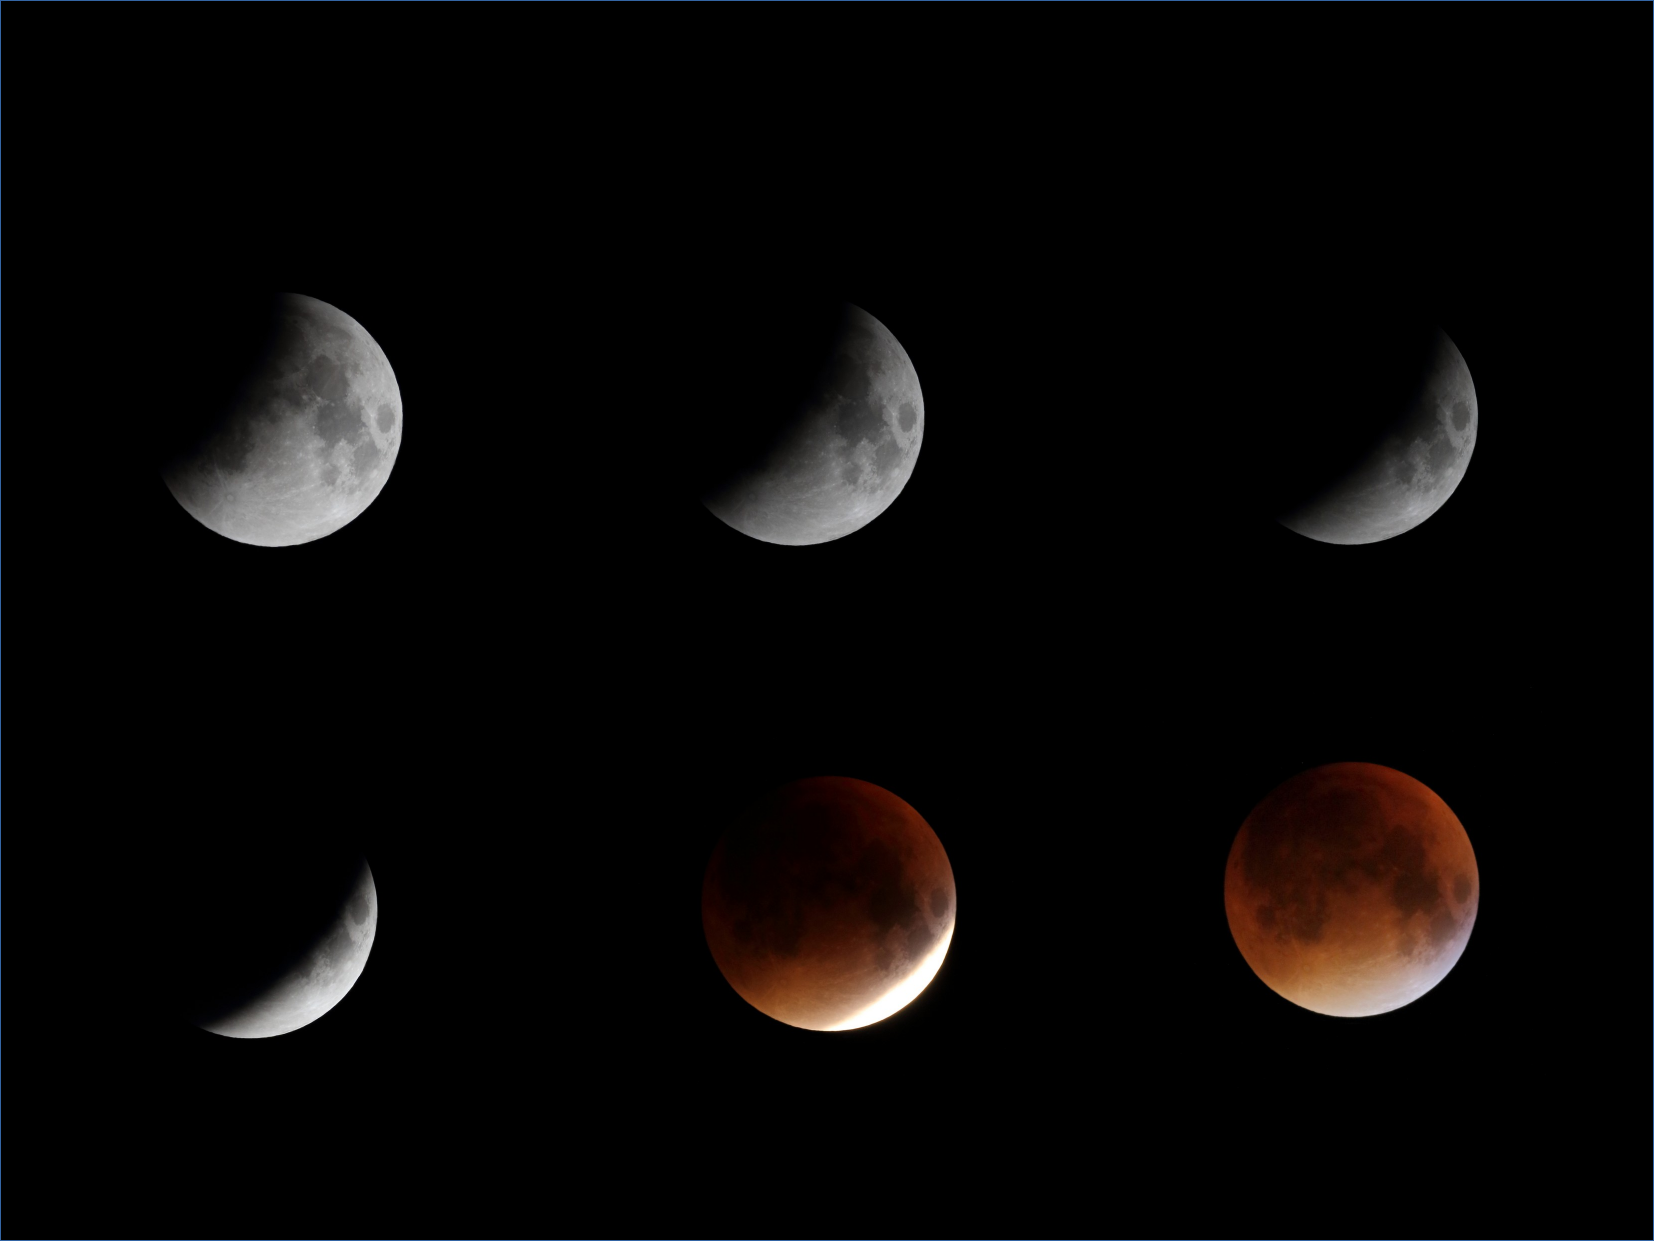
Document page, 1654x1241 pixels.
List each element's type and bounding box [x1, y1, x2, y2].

picture [1145, 212, 1560, 626]
picture [590, 212, 1004, 626]
picture [625, 696, 1040, 1111]
text_box [0, 0, 1654, 1241]
picture [1145, 684, 1560, 1099]
picture [47, 708, 461, 1123]
picture [59, 212, 473, 626]
